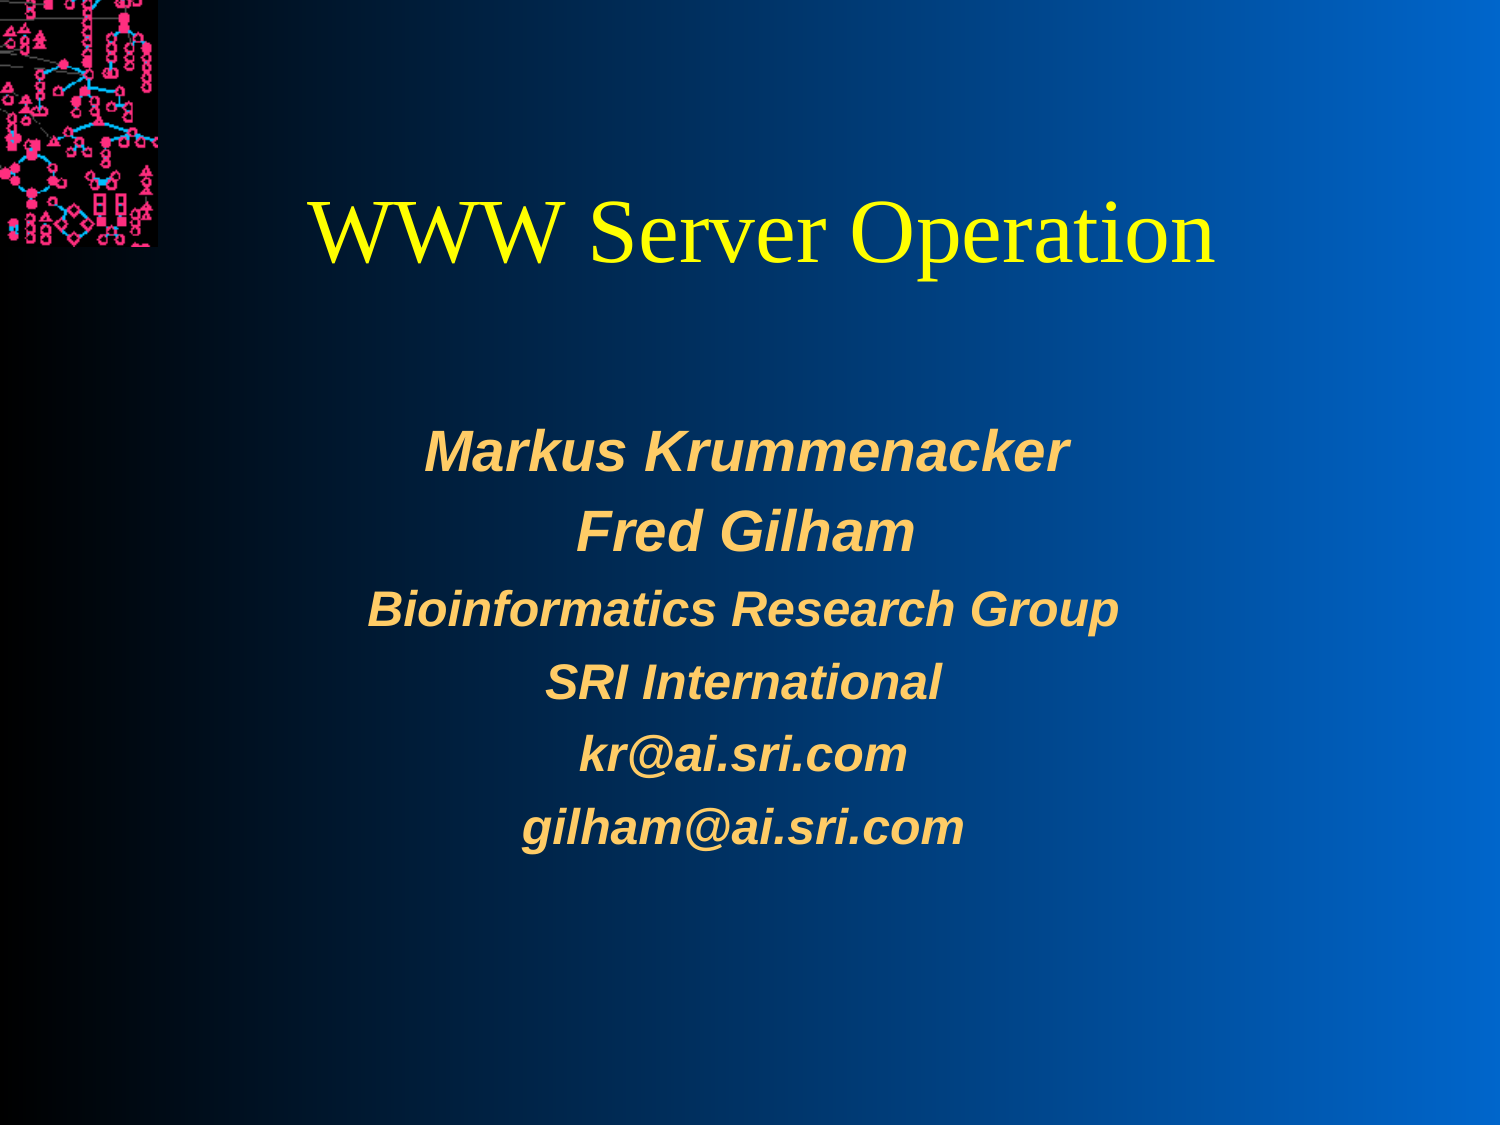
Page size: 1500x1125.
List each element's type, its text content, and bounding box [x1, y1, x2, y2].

title WWW Server Operation [237, 67, 1288, 396]
picture [0, 0, 158, 247]
subtitle Markus Krummenacker Fred Gilham Bioinformatics Research Group SRI International kr@ai.sri.com gilham@ai.sri.com [200, 412, 1251, 1098]
